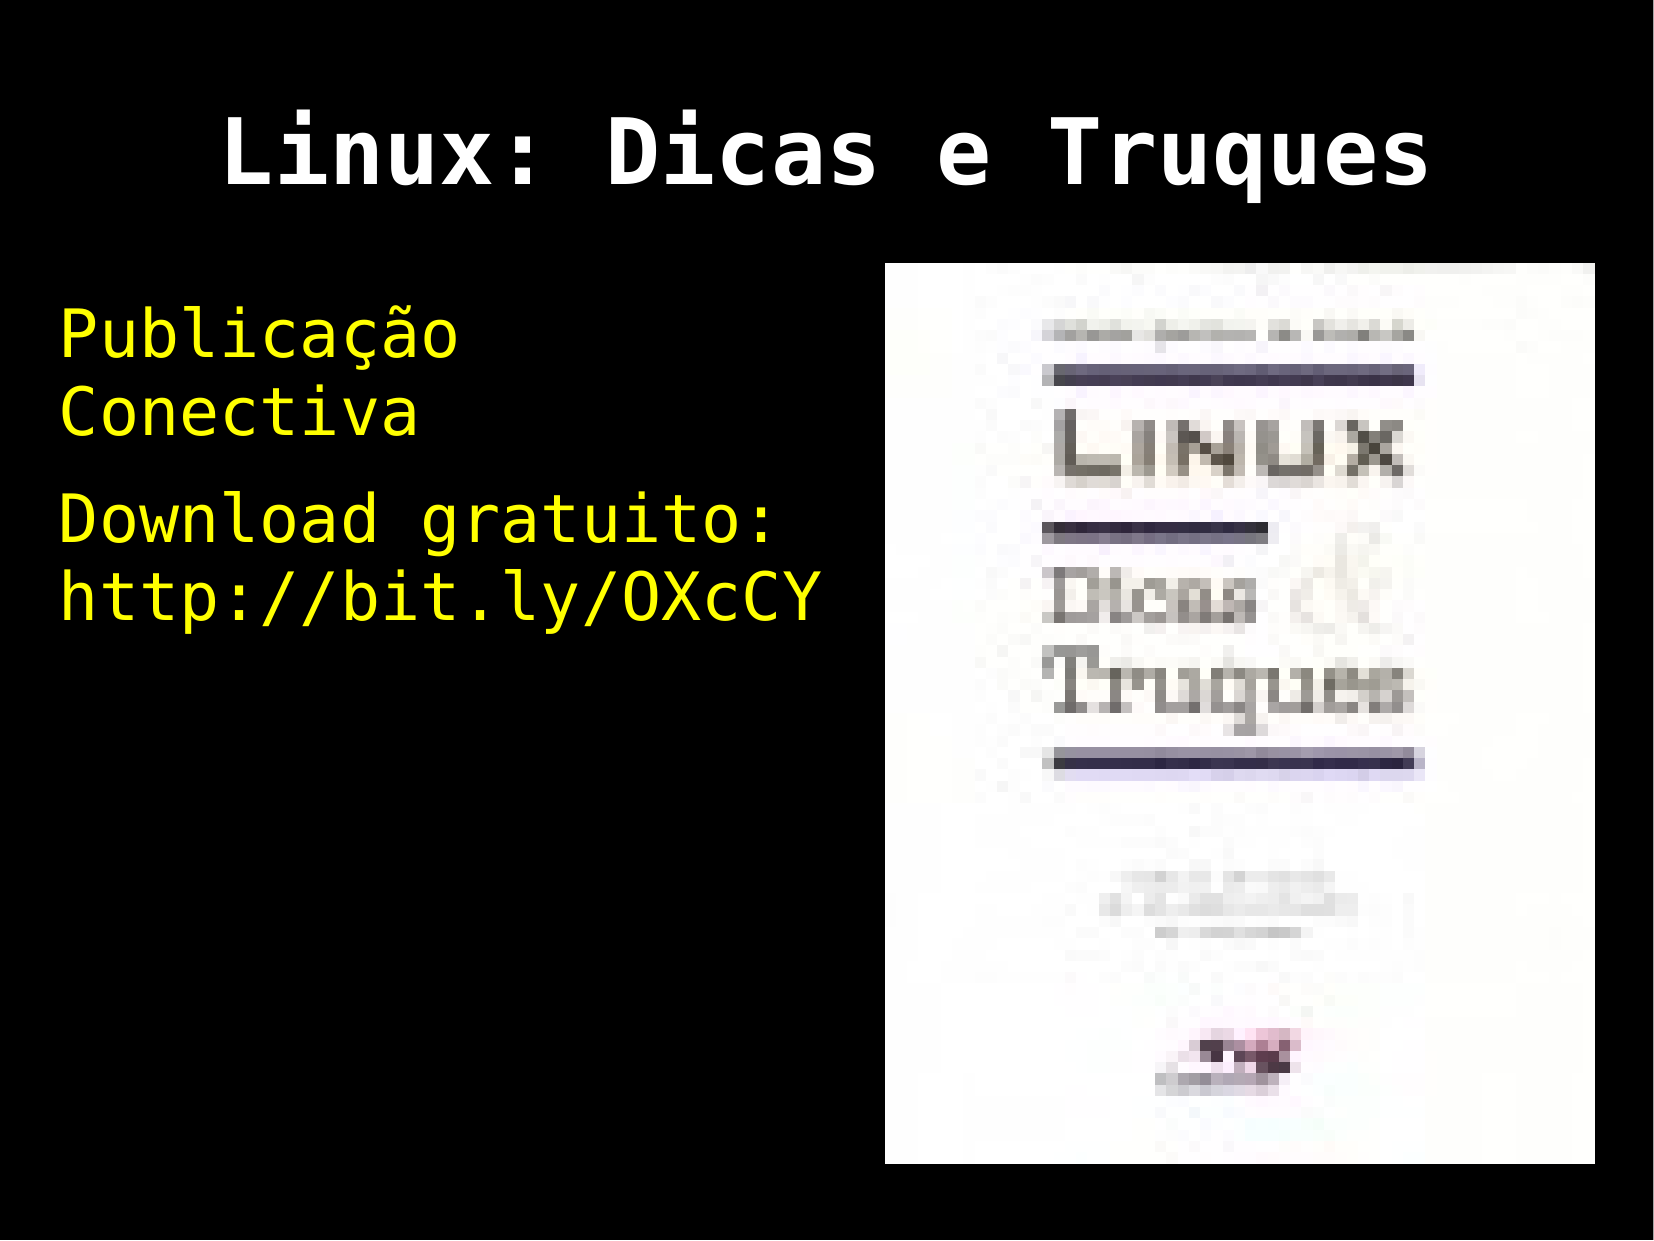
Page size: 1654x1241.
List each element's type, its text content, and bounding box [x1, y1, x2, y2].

list Publicação Conectiva Download gratuito: http://bit.ly/OXcCY [59, 295, 827, 1099]
picture [885, 263, 1595, 1164]
title Linux: Dicas e Truques [82, 49, 1571, 257]
